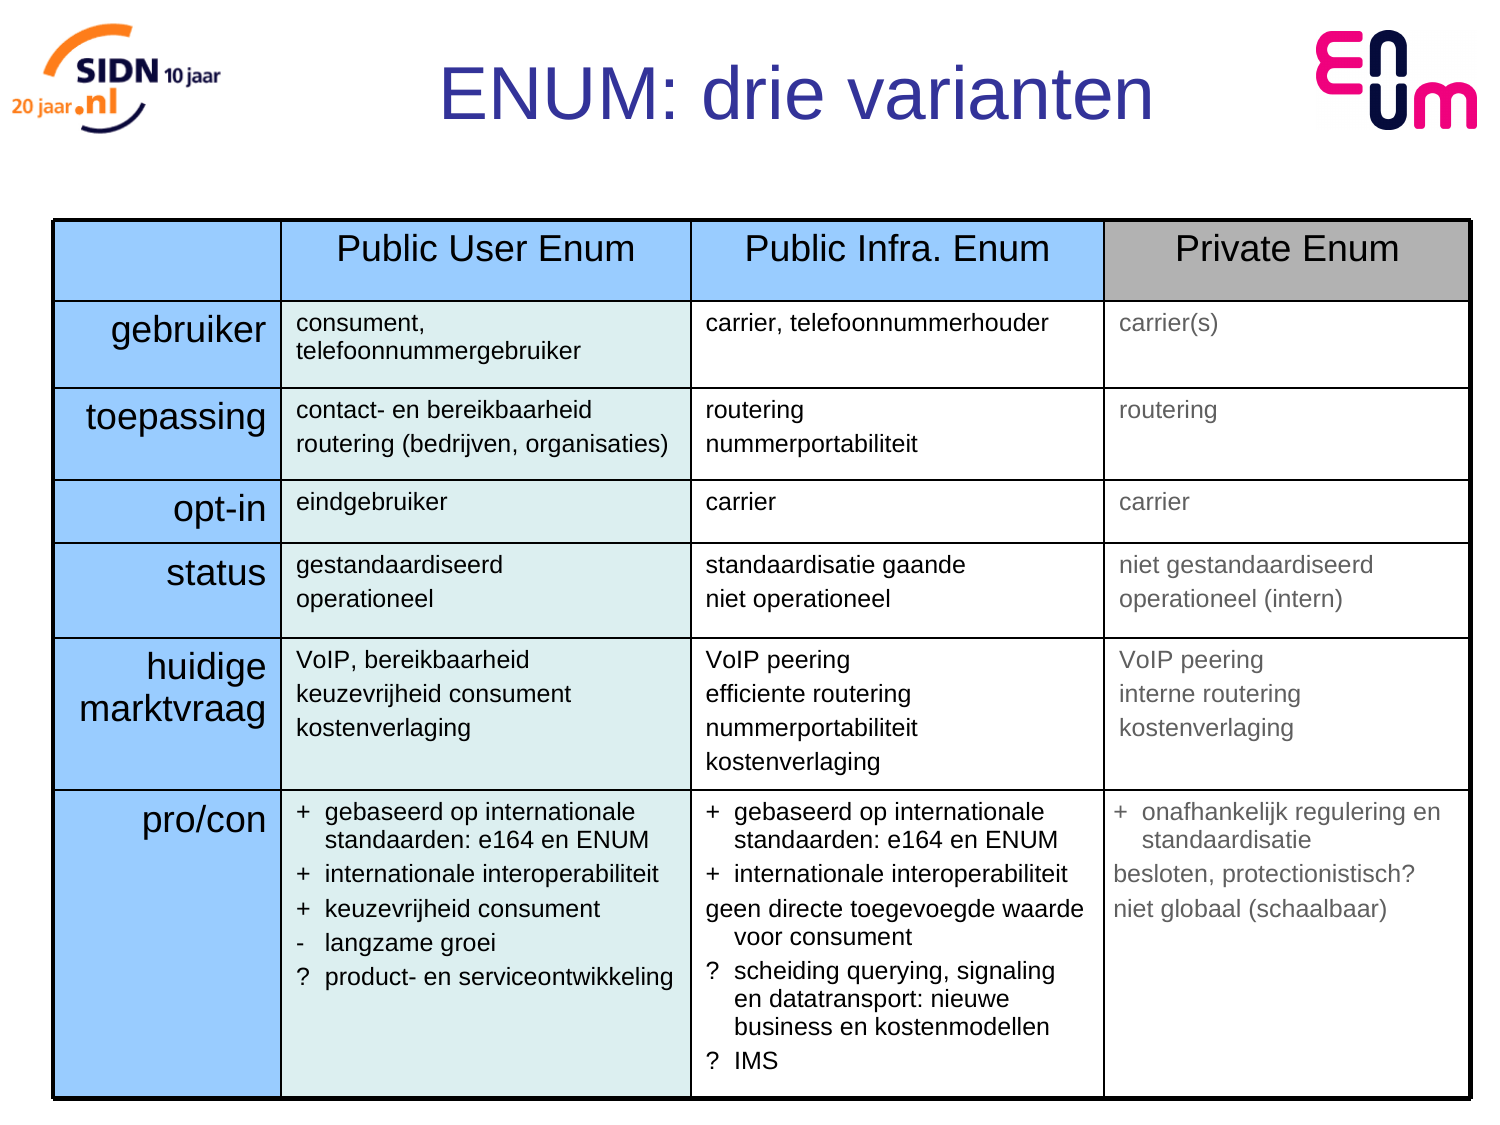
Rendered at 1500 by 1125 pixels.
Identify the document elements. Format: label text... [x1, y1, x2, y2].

text_box carrier(s) [1105, 302, 1468, 387]
text_box gestandaardiseerd operationeel [282, 544, 690, 637]
text_box + gebaseerd op internationale standaarden: e164 en ENUM + internationale interoperabiliteit + keuzevrijheid consument - langzame groei ? product- en serviceontwikkeling [282, 791, 690, 1096]
text_box VoIP, bereikbaarheid keuzevrijheid consument kostenverlaging [282, 639, 690, 789]
text_box opt-in [55, 481, 280, 542]
text_box + onafhankelijk regulering en standaardisatie besloten, protectionistisch? niet globaal (schaalbaar) [1105, 791, 1468, 1096]
text_box routering nummerportabiliteit [692, 389, 1103, 479]
text_box carrier [692, 481, 1103, 542]
text_box Public User Enum [282, 222, 690, 300]
text_box Public Infra. Enum [692, 222, 1103, 300]
text_box carrier [1105, 481, 1468, 542]
picture [0, 0, 194, 152]
text_box + gebaseerd op internationale standaarden: e164 en ENUM + internationale interoperabiliteit geen directe toegevoegde waarde voor consument ? scheiding querying, signaling en datatransport: nieuwe business en kostenmodellen ? IMS [692, 791, 1103, 1096]
text_box VoIP peering interne routering kostenverlaging [1105, 639, 1468, 789]
text_box carrier, telefoonnummerhouder [692, 302, 1103, 387]
text_box gebruiker [55, 302, 280, 387]
text_box Private Enum [1105, 222, 1468, 300]
text_box standaardisatie gaande niet operationeel [692, 544, 1103, 637]
text_box status [55, 544, 280, 637]
text_box [55, 222, 280, 300]
text_box pro/con [55, 791, 280, 1096]
text_box contact- en bereikbaarheid routering (bedrijven, organisaties) [282, 389, 690, 479]
text_box VoIP peering efficiente routering nummerportabiliteit kostenverlaging [692, 639, 1103, 789]
title ENUM: drie varianten [194, 0, 1400, 188]
text_box huidige marktvraag [55, 639, 280, 789]
text_box routering [1105, 389, 1468, 479]
text_box consument, telefoonnummergebruiker [282, 302, 690, 387]
text_box niet gestandaardiseerd operationeel (intern) [1105, 544, 1468, 637]
text_box eindgebruiker [282, 481, 690, 542]
text_box toepassing [55, 389, 280, 479]
